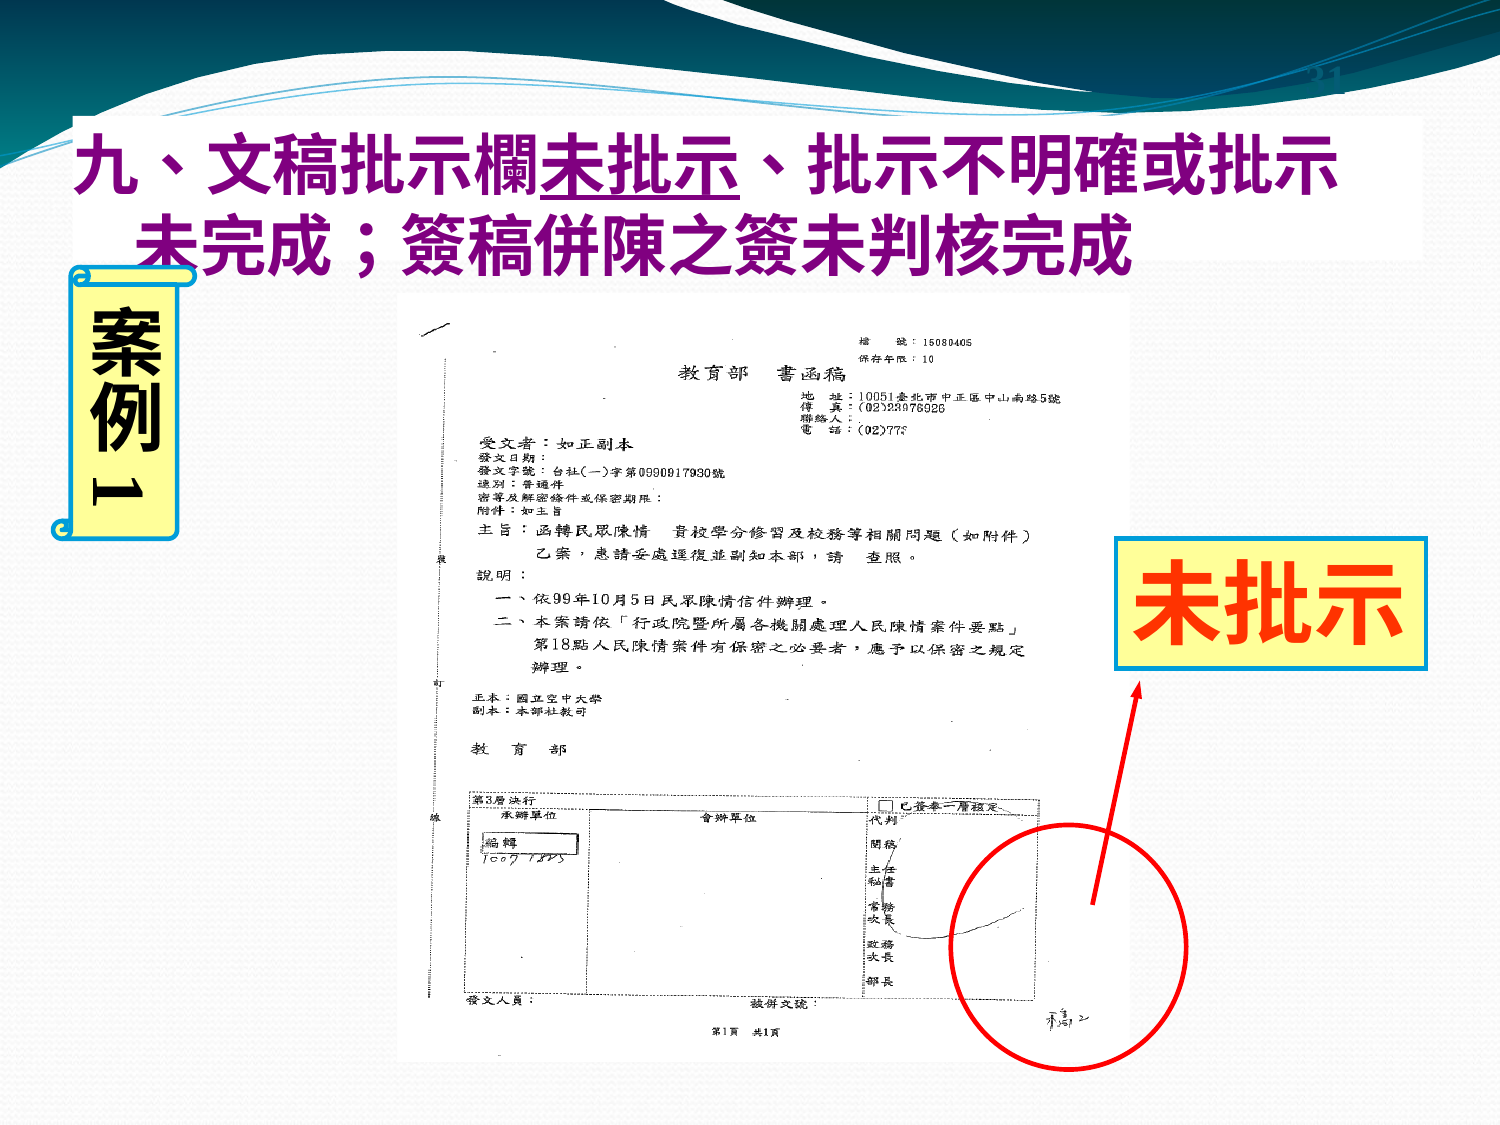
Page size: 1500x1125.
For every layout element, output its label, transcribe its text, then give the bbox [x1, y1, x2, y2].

chart [1111, 744, 1130, 842]
chart [397, 293, 1130, 1062]
text_box [1305, 42, 1431, 103]
chart [1112, 1053, 1130, 1062]
text_box [950, 824, 1187, 1070]
text_box 未批示 [1116, 538, 1427, 669]
title 九、文稿批示欄未批示、批示不明確或批示 未完成；簽稿併陳之簽未判核完成 [72, 115, 1423, 261]
text_box 案例1 [53, 267, 195, 539]
